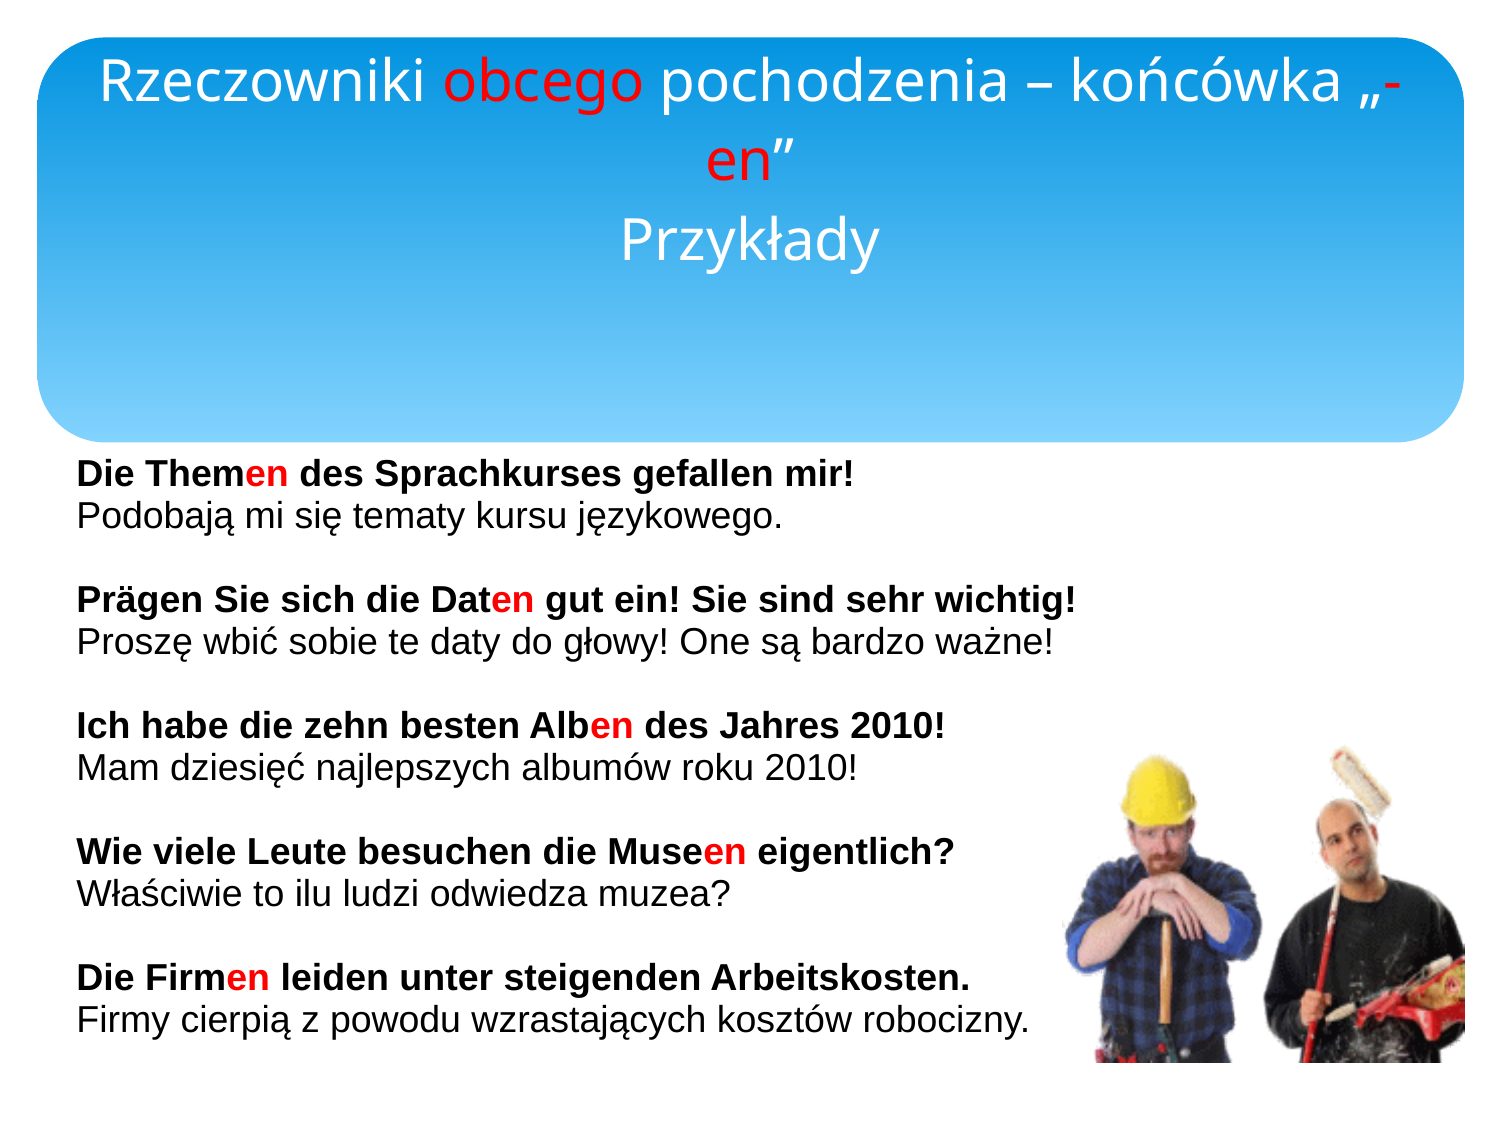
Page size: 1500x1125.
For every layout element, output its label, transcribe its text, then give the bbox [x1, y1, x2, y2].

text_box Die Themen des Sprachkurses gefallen mir! Podobają mi się tematy kursu językowego. Prägen Sie sich die Daten gut ein! Sie sind sehr wichtig! Proszę wbić sobie te daty do głowy! One są bardzo ważne! Ich habe die zehn besten Alben des Jahres 2010! Mam dziesięć najlepszych albumów roku 2010! Wie viele Leute besuchen die Museen eigentlich? Właściwie to ilu ludzi odwiedza muzea? Die Firmen leiden unter steigenden Arbeitskosten. Firmy cierpią z powodu wzrastających kosztów robocizny. [61, 445, 1093, 1125]
picture [1062, 738, 1465, 1063]
title Rzeczowniki obcego pochodzenia – końcówka „-en” Przykłady [75, 62, 1425, 254]
